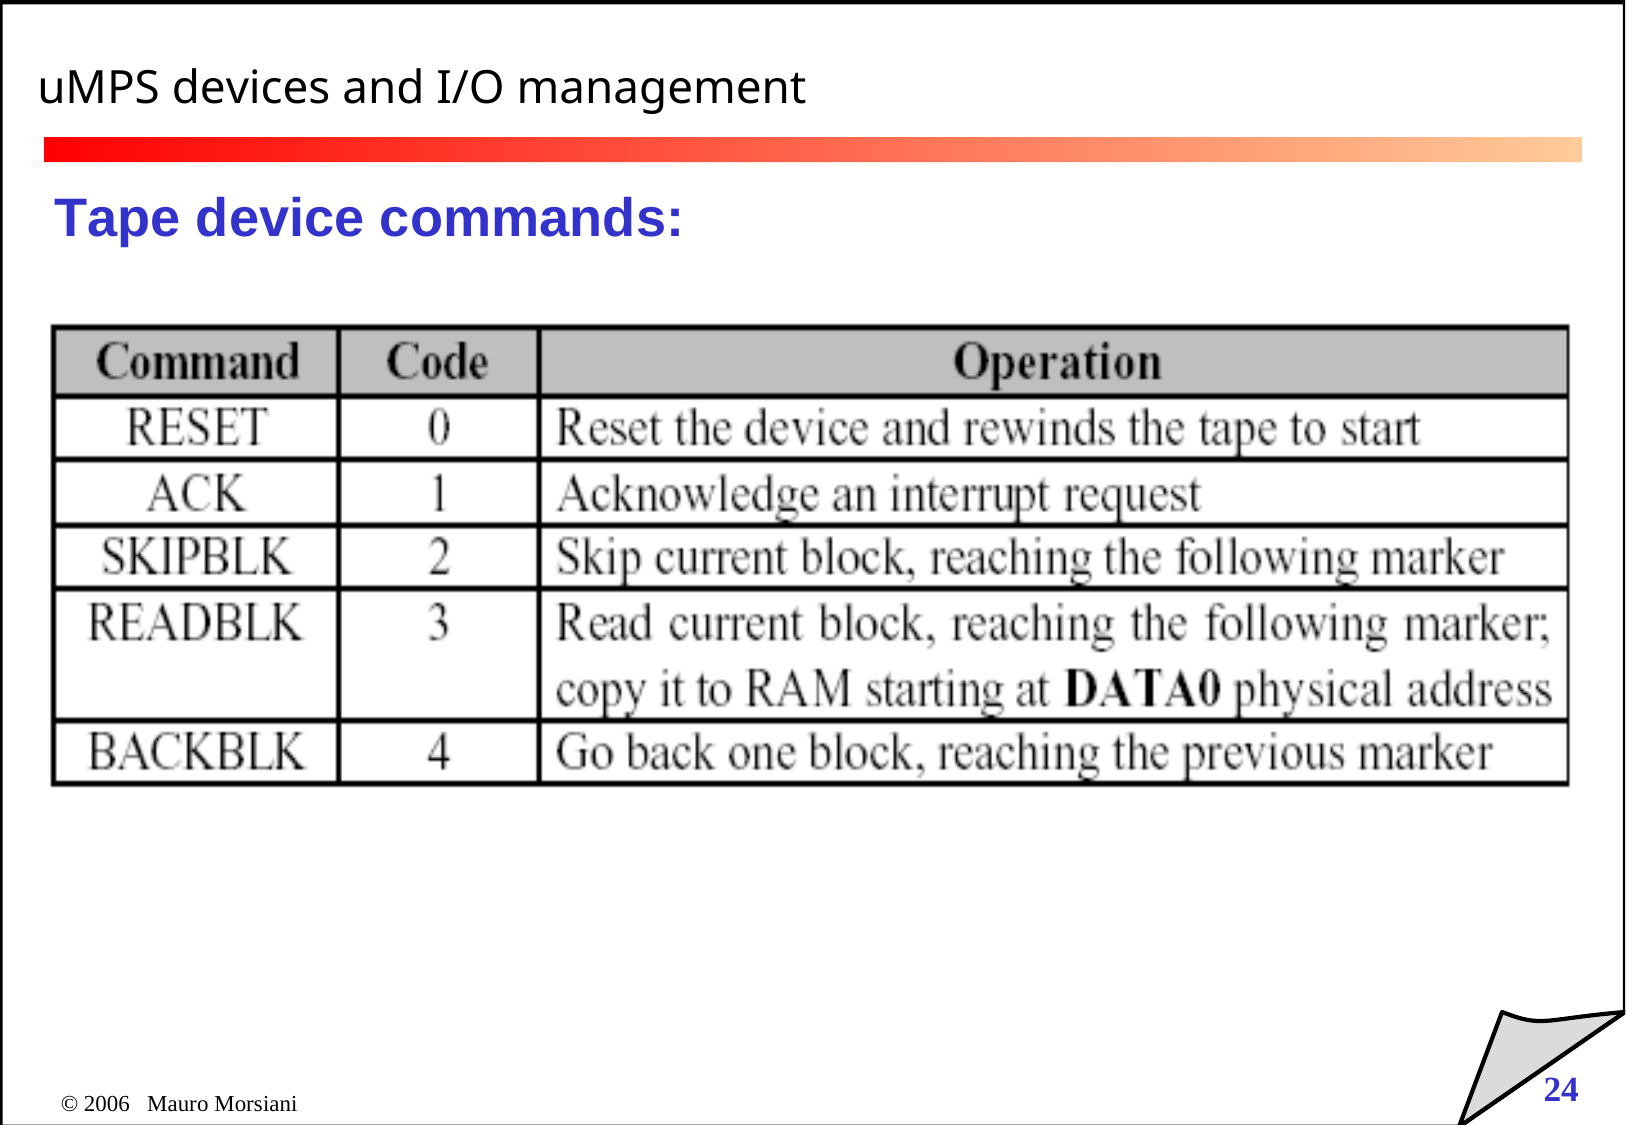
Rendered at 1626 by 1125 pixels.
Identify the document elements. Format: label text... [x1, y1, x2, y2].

list Tape device commands: [54, 187, 1557, 595]
title uMPS devices and I/O management [37, 44, 1587, 130]
picture [44, 314, 1583, 799]
